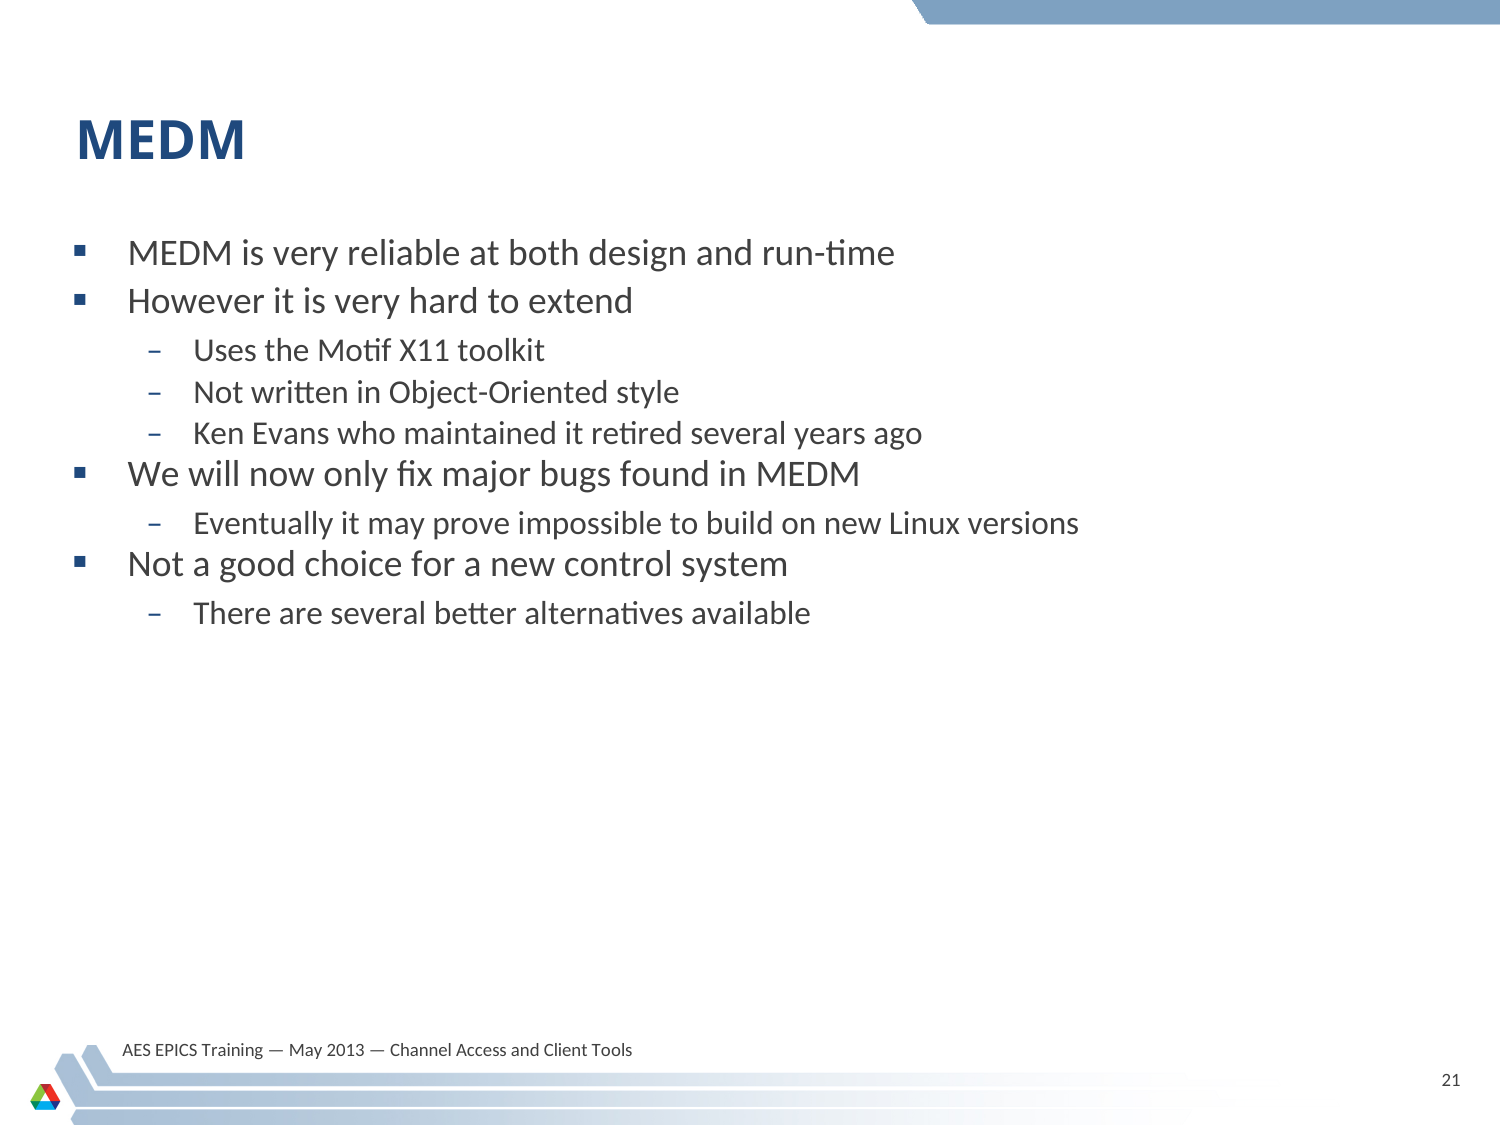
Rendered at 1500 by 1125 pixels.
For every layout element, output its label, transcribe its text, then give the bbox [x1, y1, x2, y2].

title MEDM [75, 45, 1426, 233]
picture [0, 0, 1500, 26]
list MEDM is very reliable at both design and run-time However it is very hard to extend Uses the Motif X11 toolkit Not written in Object-Oriented style Ken Evans who maintained it retired several years ago We will now only fix major bugs found in MEDM Eventually it may prove impossible to build on new Linux versions Not a good choice for a new control system There are several better alternatives available [56, 229, 1359, 741]
picture [0, 1037, 1500, 1125]
